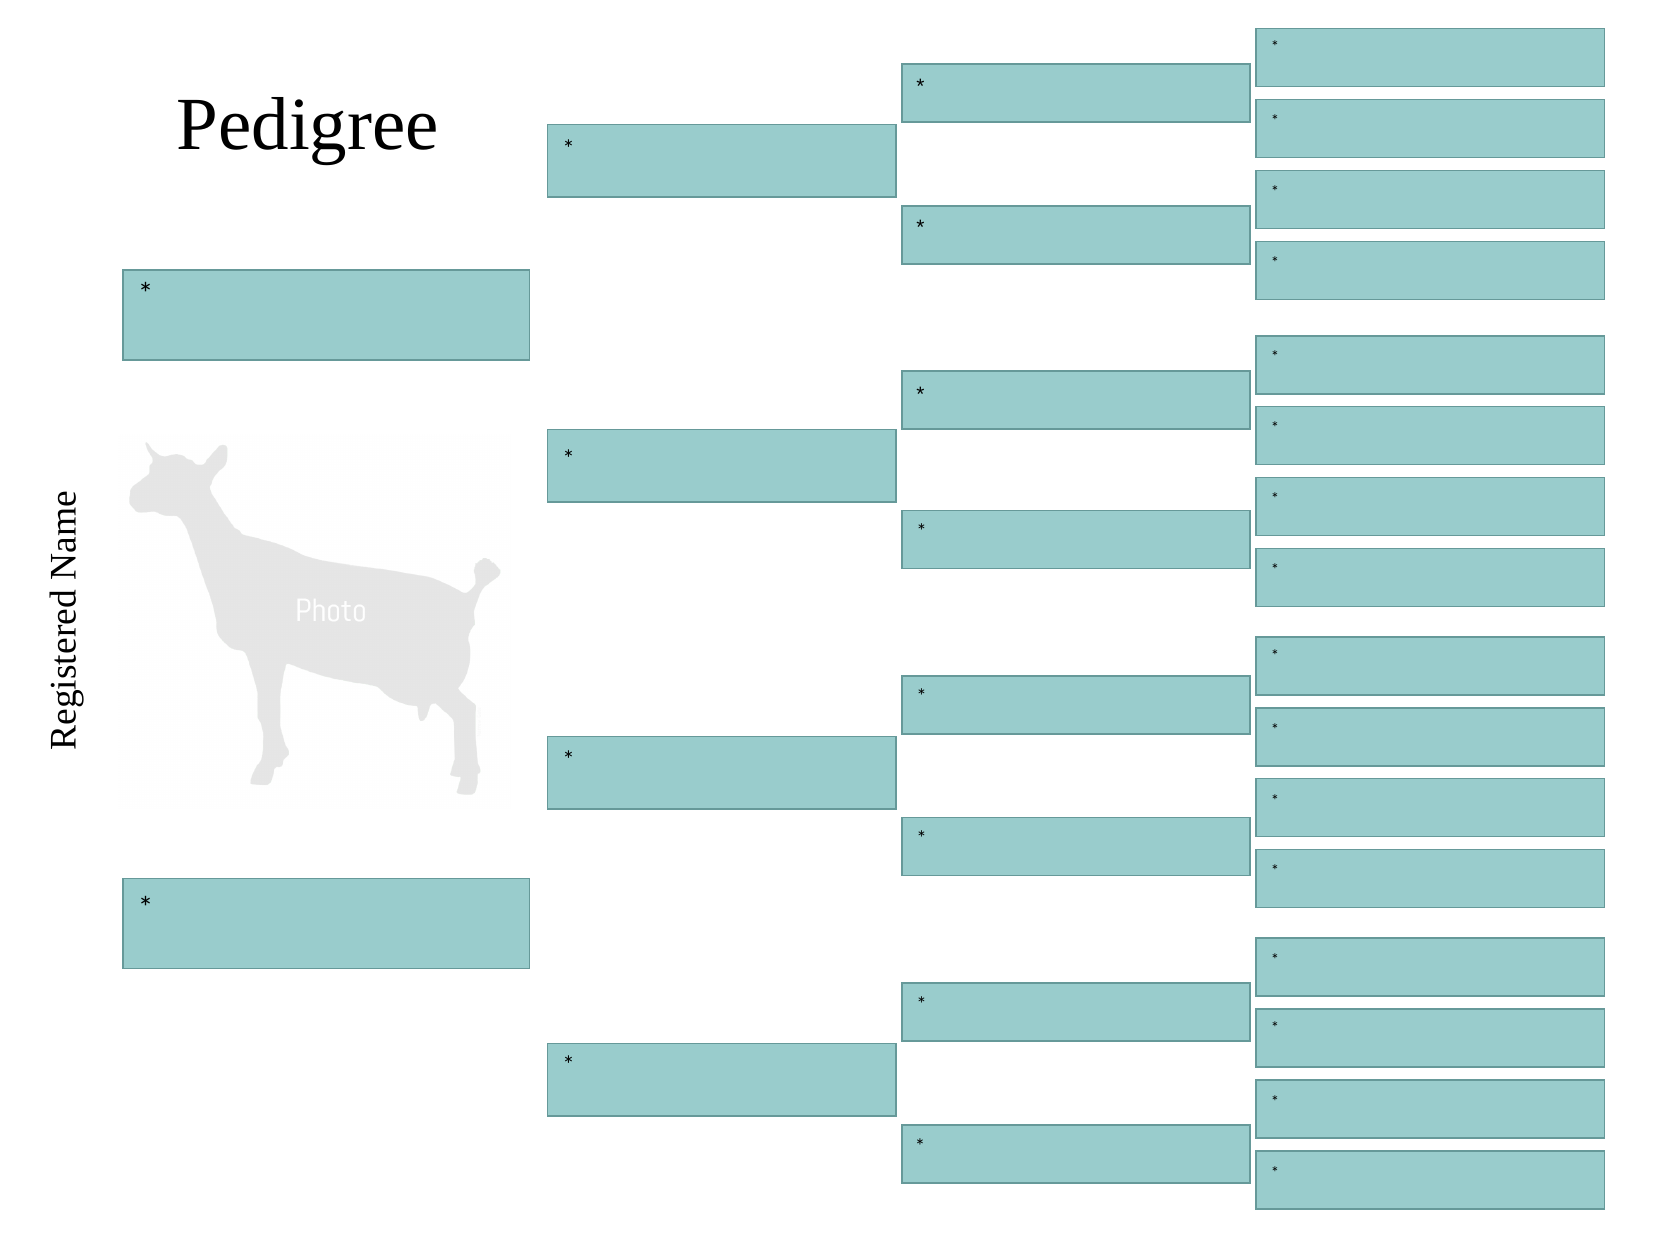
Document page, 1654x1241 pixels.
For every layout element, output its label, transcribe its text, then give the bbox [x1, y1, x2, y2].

text_box * [900, 1125, 1249, 1165]
text_box [547, 170, 896, 198]
text_box * [1256, 782, 1605, 817]
text_box * [1256, 338, 1605, 374]
text_box * [1256, 102, 1605, 138]
text_box * [1256, 1154, 1605, 1189]
text_box [901, 1023, 1250, 1042]
text_box [901, 1124, 1250, 1183]
text_box * [1256, 551, 1605, 587]
text_box [1256, 707, 1605, 711]
text_box [1256, 587, 1605, 607]
text_box [1256, 1119, 1605, 1138]
text_box [1256, 888, 1605, 908]
text_box [1256, 280, 1605, 300]
text_box * [901, 67, 1250, 106]
text_box [901, 551, 1250, 569]
text_box * [547, 435, 896, 481]
text_box * [1256, 173, 1605, 209]
text_box [1256, 1009, 1605, 1068]
text_box [123, 319, 530, 361]
text_box [1256, 817, 1605, 837]
text_box [901, 106, 1250, 123]
text_box [1256, 406, 1605, 410]
text_box * [1256, 711, 1605, 746]
text_box [1256, 746, 1605, 766]
text_box * [547, 736, 896, 782]
text_box * [901, 675, 1250, 716]
text_box [1256, 445, 1605, 465]
text_box [123, 933, 530, 969]
text_box [1256, 64, 1605, 87]
text_box [901, 716, 1250, 734]
text_box * [901, 375, 1250, 413]
text_box [901, 413, 1250, 430]
picture [118, 434, 511, 809]
text_box * [901, 982, 1250, 1023]
text_box * [547, 124, 896, 170]
text_box * [547, 1040, 896, 1086]
text_box [1256, 778, 1605, 782]
text_box [1256, 516, 1605, 536]
text_box [547, 481, 896, 502]
text_box * [1256, 480, 1605, 516]
text_box Registered Name [30, 381, 91, 860]
text_box * [901, 510, 1250, 551]
text_box [901, 247, 1250, 264]
text_box * [1256, 1083, 1605, 1119]
text_box [1256, 1079, 1605, 1083]
text_box [547, 782, 896, 809]
text_box * [901, 817, 1250, 858]
text_box [1256, 138, 1605, 158]
text_box [547, 429, 896, 435]
text_box * [1256, 637, 1605, 673]
text_box * [1256, 244, 1605, 280]
text_box * [1256, 410, 1605, 445]
text_box * [123, 880, 530, 933]
text_box * [1256, 28, 1605, 64]
text_box [901, 371, 1250, 375]
text_box [1256, 673, 1605, 695]
text_box [1256, 374, 1605, 394]
text_box [1256, 977, 1605, 997]
text_box * [1256, 941, 1605, 977]
text_box [901, 858, 1250, 876]
text_box Pedigree [155, 67, 461, 111]
text_box * [1256, 1009, 1591, 1045]
text_box * [123, 266, 530, 319]
text_box [547, 1086, 896, 1117]
text_box [1256, 1189, 1605, 1209]
text_box [1256, 209, 1605, 229]
text_box * [1256, 852, 1605, 888]
text_box [1256, 1150, 1605, 1154]
text_box * [901, 208, 1250, 247]
